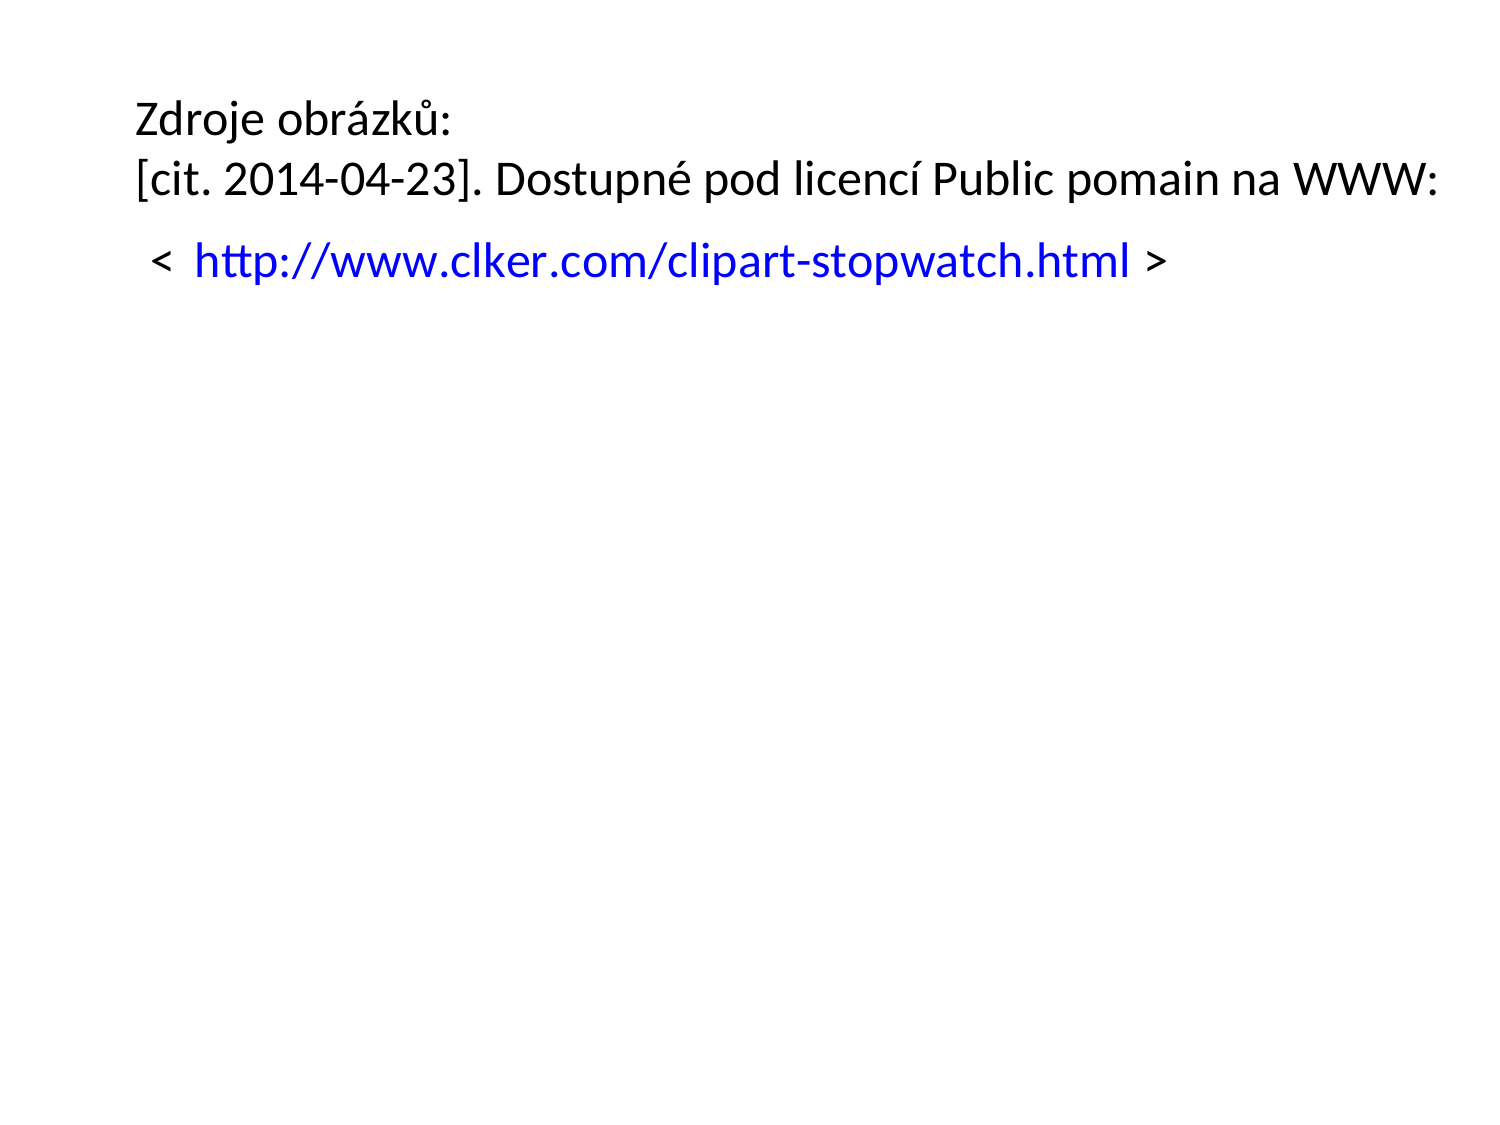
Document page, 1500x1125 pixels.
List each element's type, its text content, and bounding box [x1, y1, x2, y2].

text_box Zdroje obrázků: [cit. 2014-04-23]. Dostupné pod licencí Public pomain na WWW: [120, 78, 1456, 214]
text_box > [1128, 219, 1184, 296]
text_box < [136, 219, 191, 296]
text_box http://www.clker.com/clipart-stopwatch.html [191, 219, 1128, 296]
